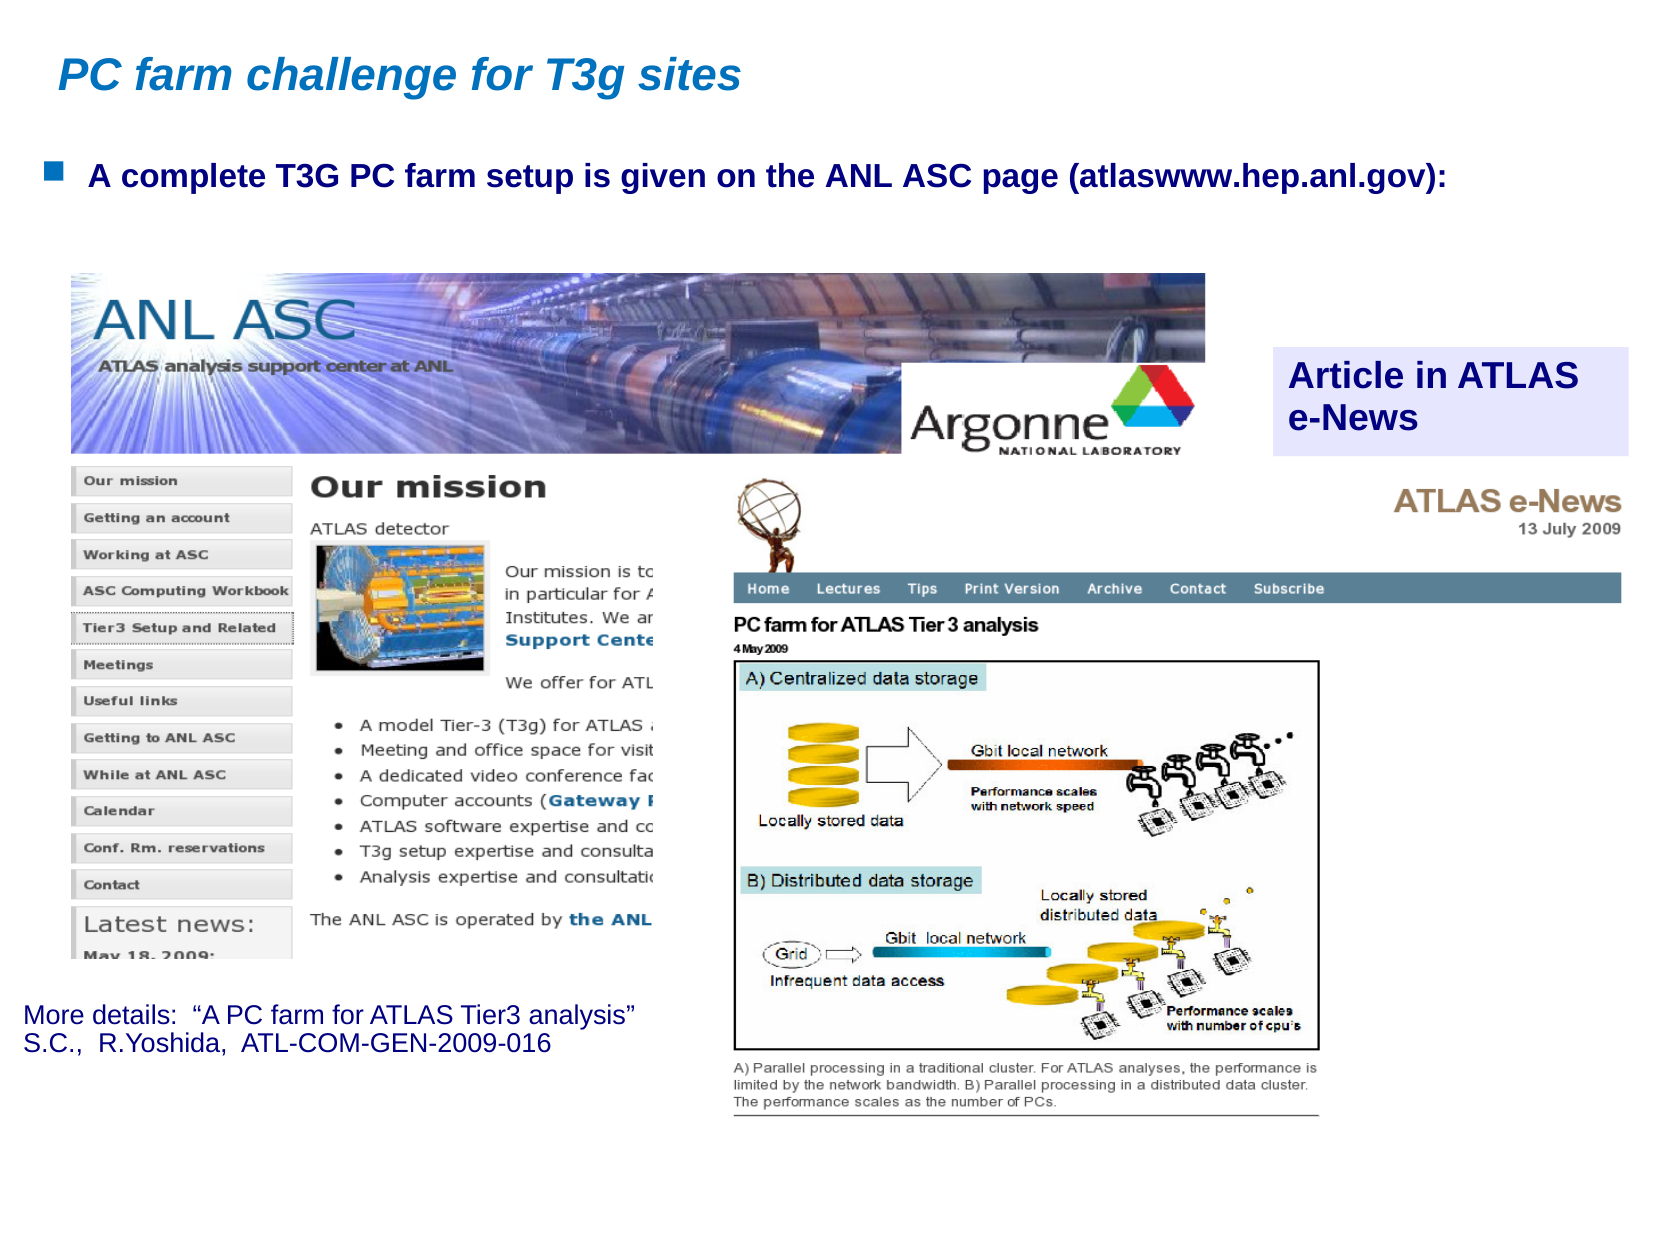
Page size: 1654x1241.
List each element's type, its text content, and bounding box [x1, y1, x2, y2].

list A complete T3G PC farm setup is given on the ANL ASC page (atlaswww.hep.anl.gov): [41, 157, 1498, 992]
text_box More details: “A PC farm for ATLAS Tier3 analysis” S.C., R.Yoshida, ATL-COM-GEN-2009-016 [8, 992, 728, 1226]
title PC farm challenge for T3g sites [57, 37, 1497, 109]
picture [71, 273, 1643, 1117]
text_box Article in ATLAS e-News [1273, 347, 1629, 457]
